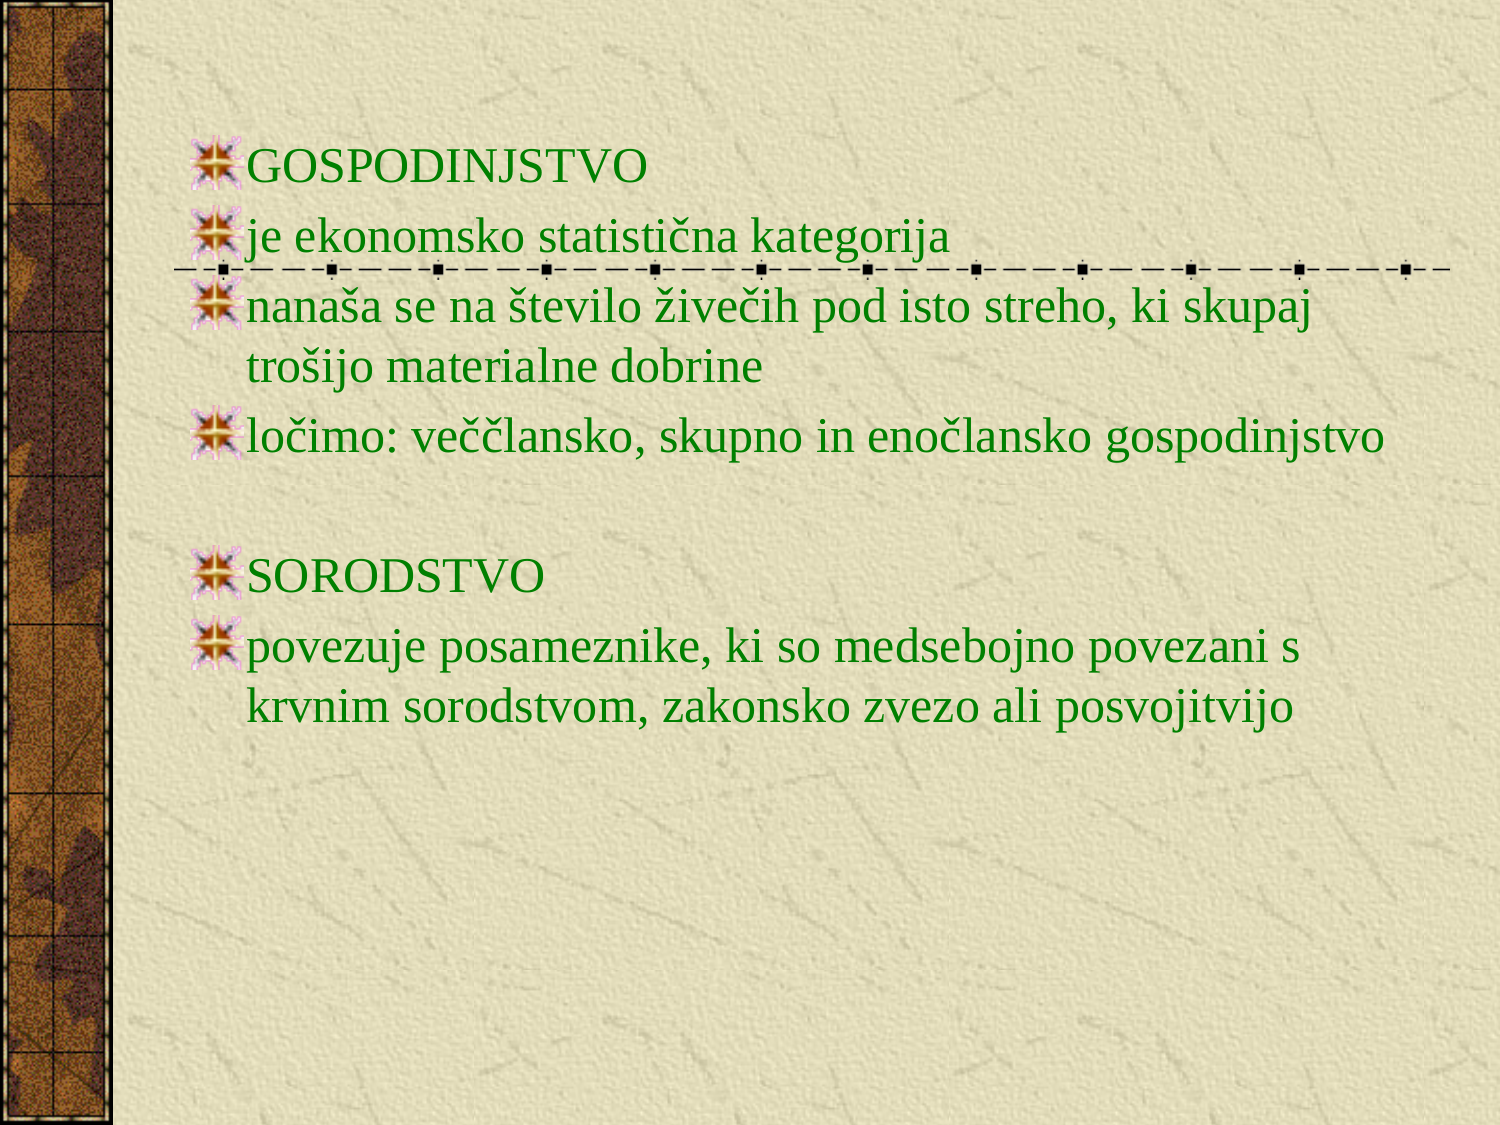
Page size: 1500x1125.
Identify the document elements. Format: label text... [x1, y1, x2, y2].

list GOSPODINJSTVO je ekonomsko statistična kategorija nanaša se na število živečih pod isto streho, ki skupaj trošijo materialne dobrine ločimo: veččlansko, skupno in enočlansko gospodinjstvo SORODSTVO povezuje posameznike, ki so medsebojno povezani s krvnim sorodstvom, zakonsko zvezo ali posvojitvijo [174, 125, 1450, 800]
picture [0, 0, 1500, 1125]
